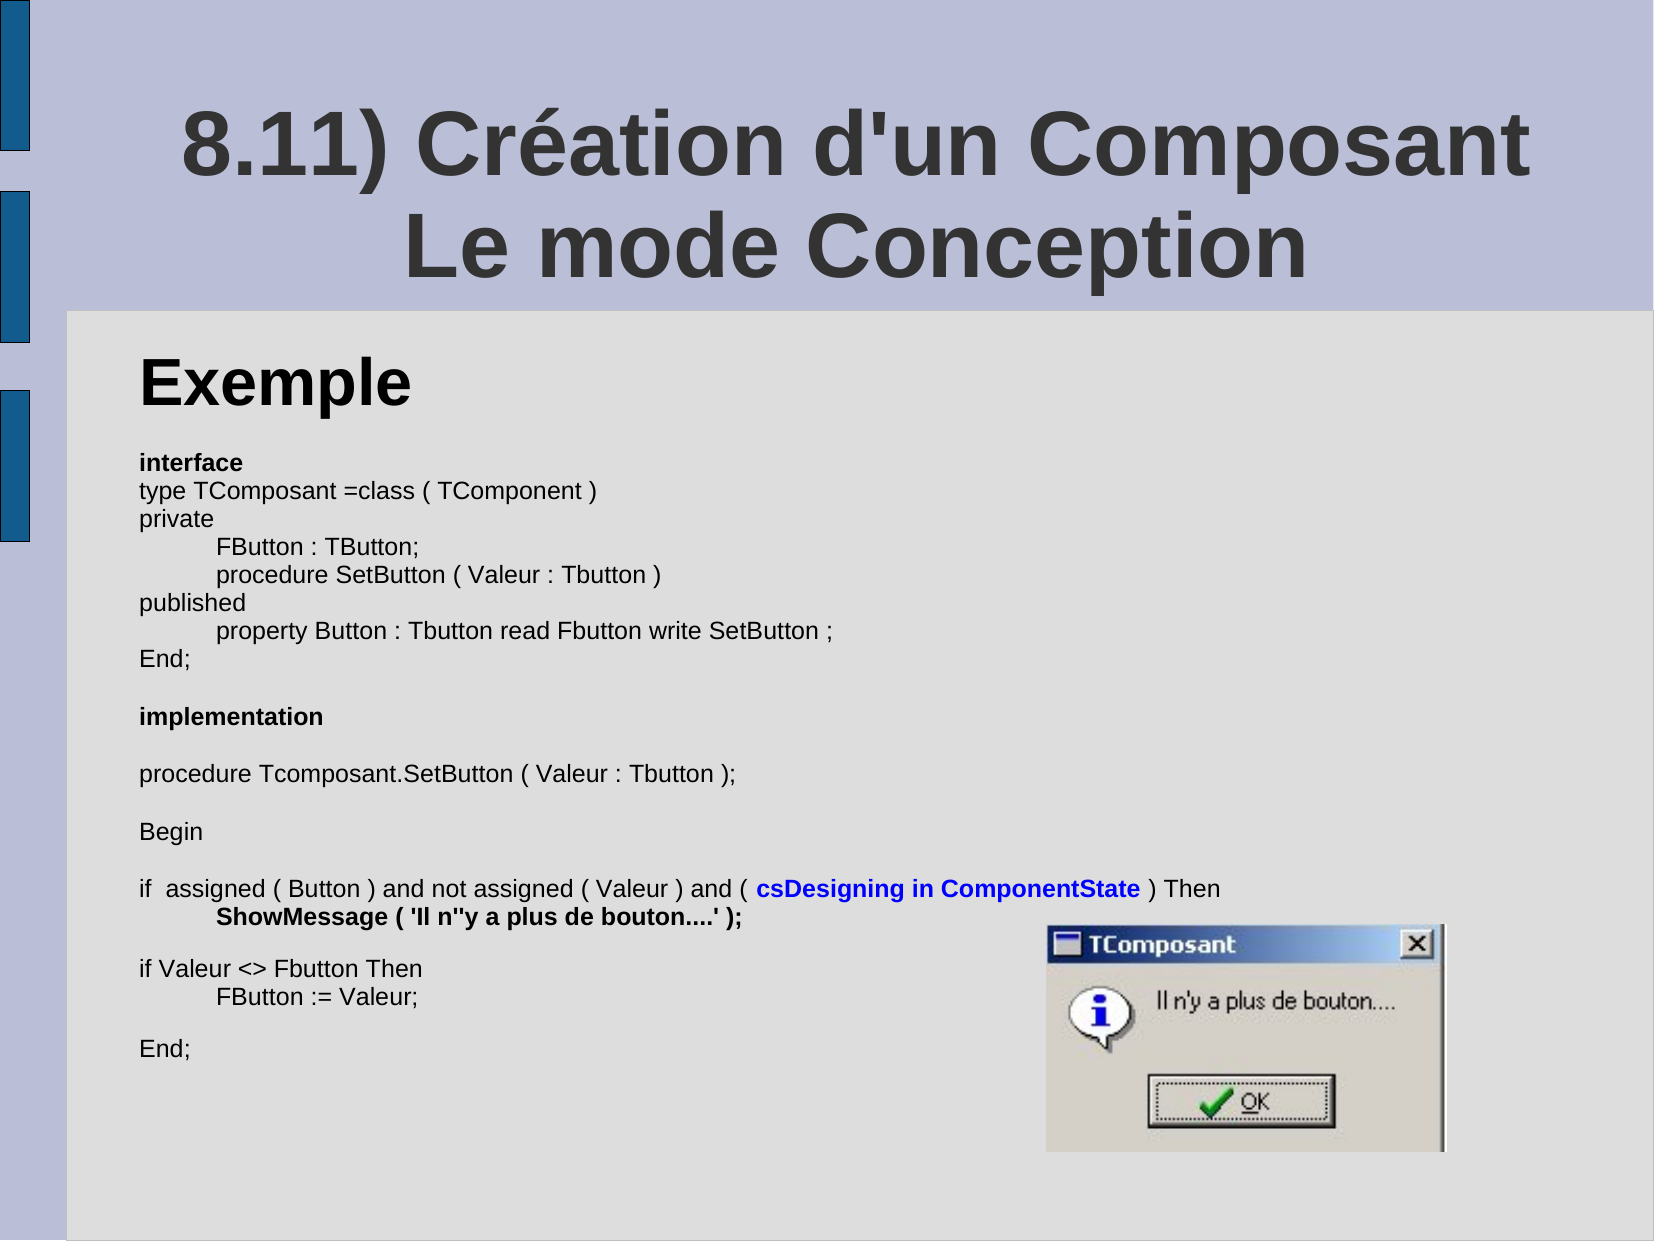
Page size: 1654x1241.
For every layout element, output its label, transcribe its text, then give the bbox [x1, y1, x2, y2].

picture [1046, 924, 1447, 1152]
list Exemple interface type TComposant =class ( TComponent ) private FButton : TButton; procedure SetButton ( Valeur : Tbutton ) published property Button : Tbutton read Fbutton write SetButton ; End; implementation procedure Tcomposant.SetButton ( Valeur : Tbutton ); Begin if assigned ( Button ) and not assigned ( Valeur ) and ( csDesigning in ComponentState ) Then ShowMessage ( 'Il n''y a plus de bouton....' ); if Valeur <> Fbutton Then FButton := Valeur; End; [121, 344, 1534, 1127]
title 8.11) Création d'un Composant Le mode Conception [121, 91, 1534, 299]
